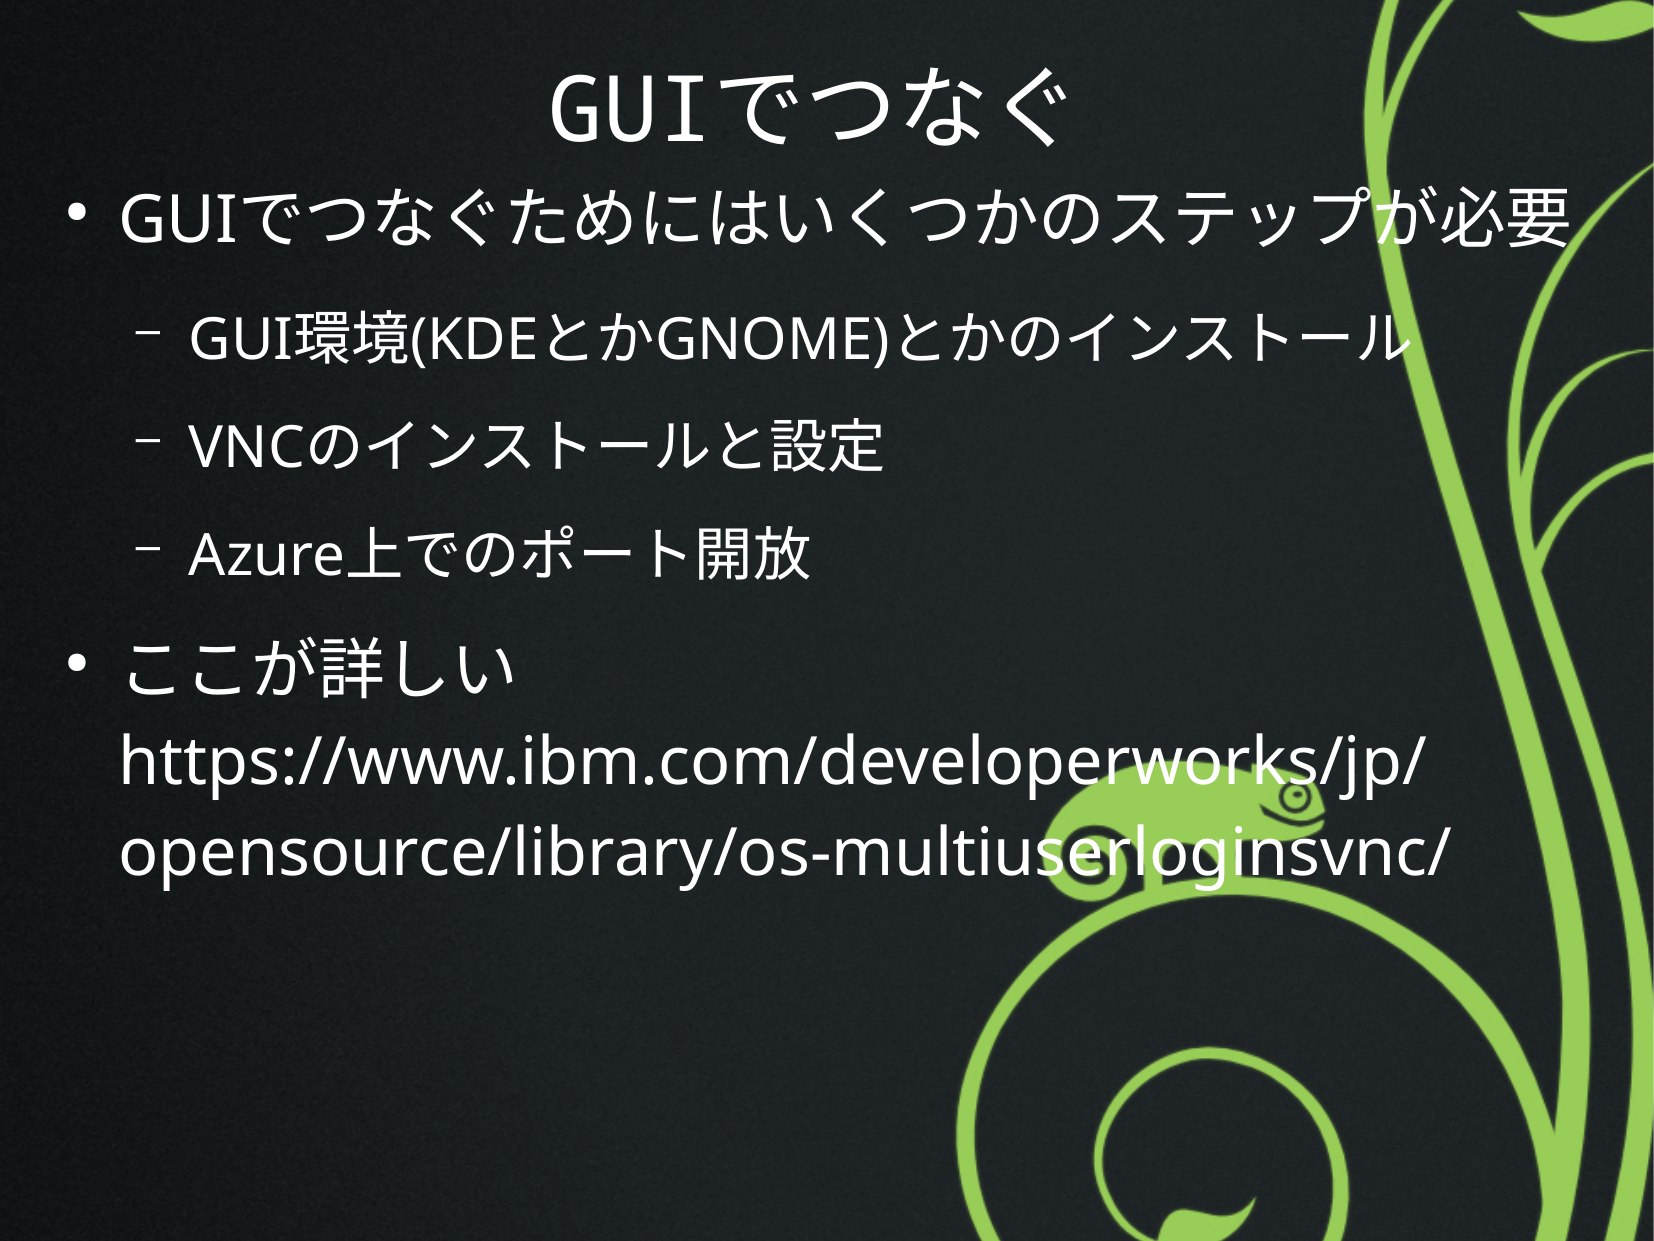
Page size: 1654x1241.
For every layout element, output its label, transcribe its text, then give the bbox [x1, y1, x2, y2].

title GUIでつなぐ [47, 49, 1583, 154]
list GUIでつなぐためにはいくつかのステップが必要 GUI環境(KDEとかGNOME)とかのインストール VNCのインストールと設定 Azure上でのポート開放 ここが詳しい https://www.ibm.com/developerworks/jp/opensource/library/os-multiuserloginsvnc/ [47, 165, 1583, 1111]
picture [0, 0, 1654, 1241]
